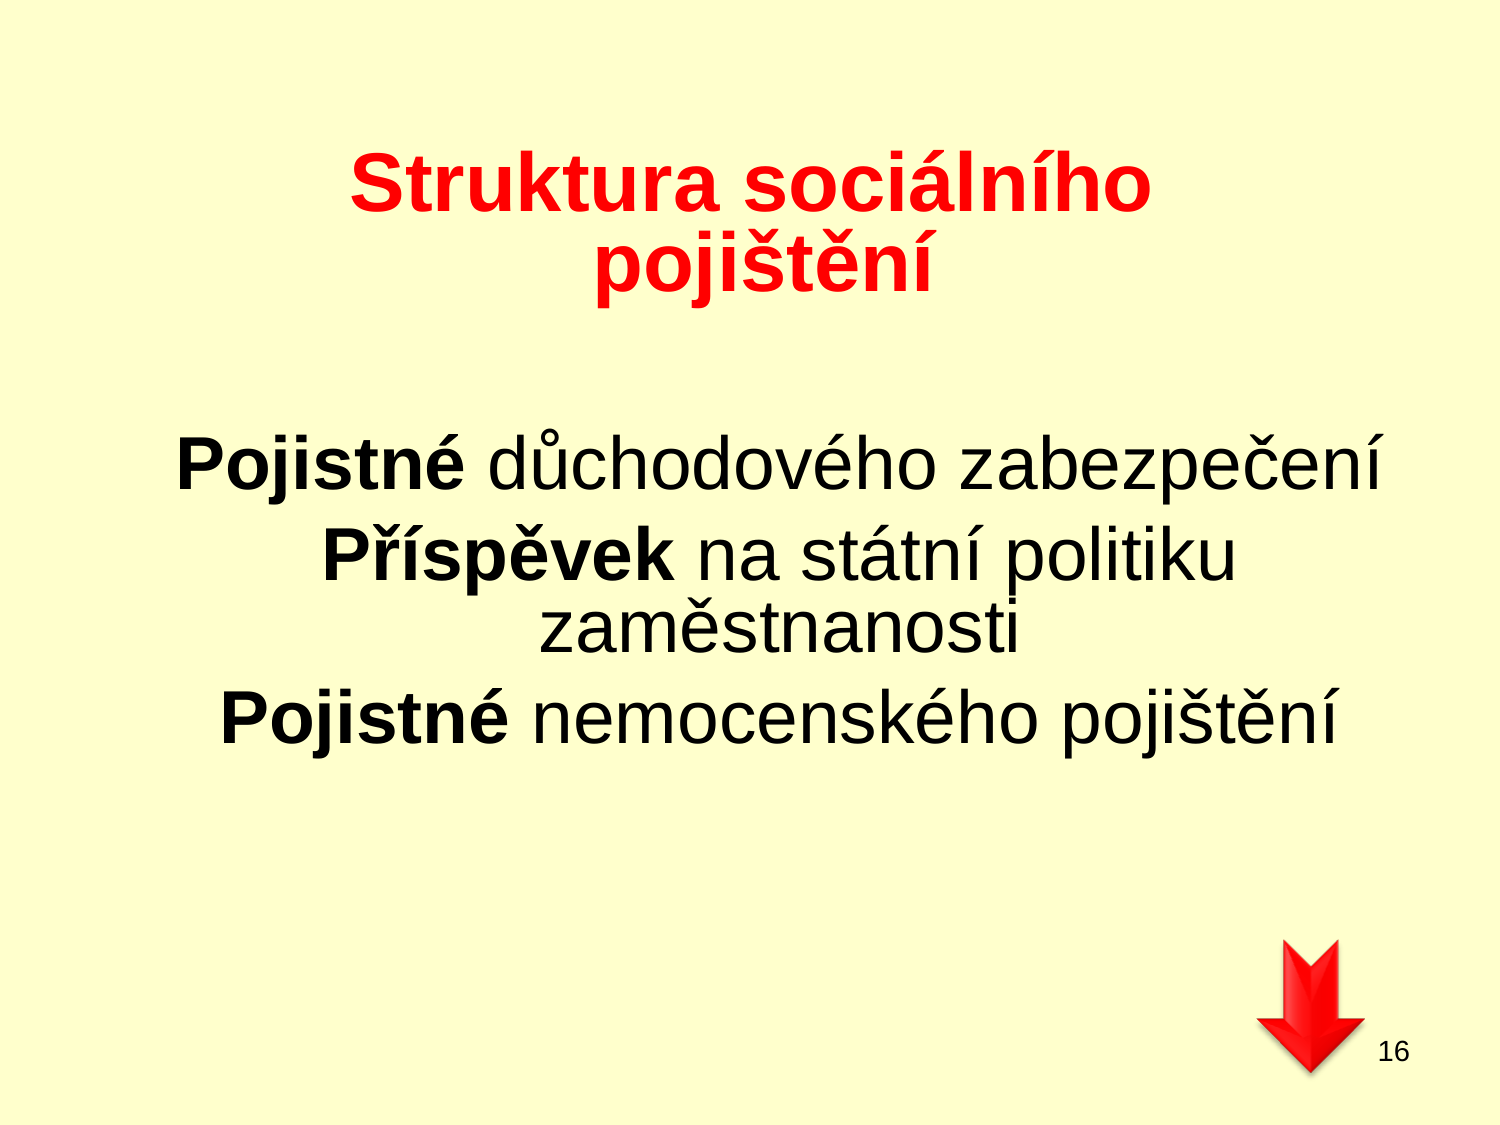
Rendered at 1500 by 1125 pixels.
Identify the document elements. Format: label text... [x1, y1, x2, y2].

title Struktura sociálního pojištění [88, 70, 1439, 406]
text_box <číslo> [1074, 1024, 1426, 1103]
picture [1247, 934, 1375, 1087]
list Pojistné důchodového zabezpečení Příspěvek na státní politiku zaměstnanosti Pojistné nemocenského pojištění [76, 326, 1427, 875]
